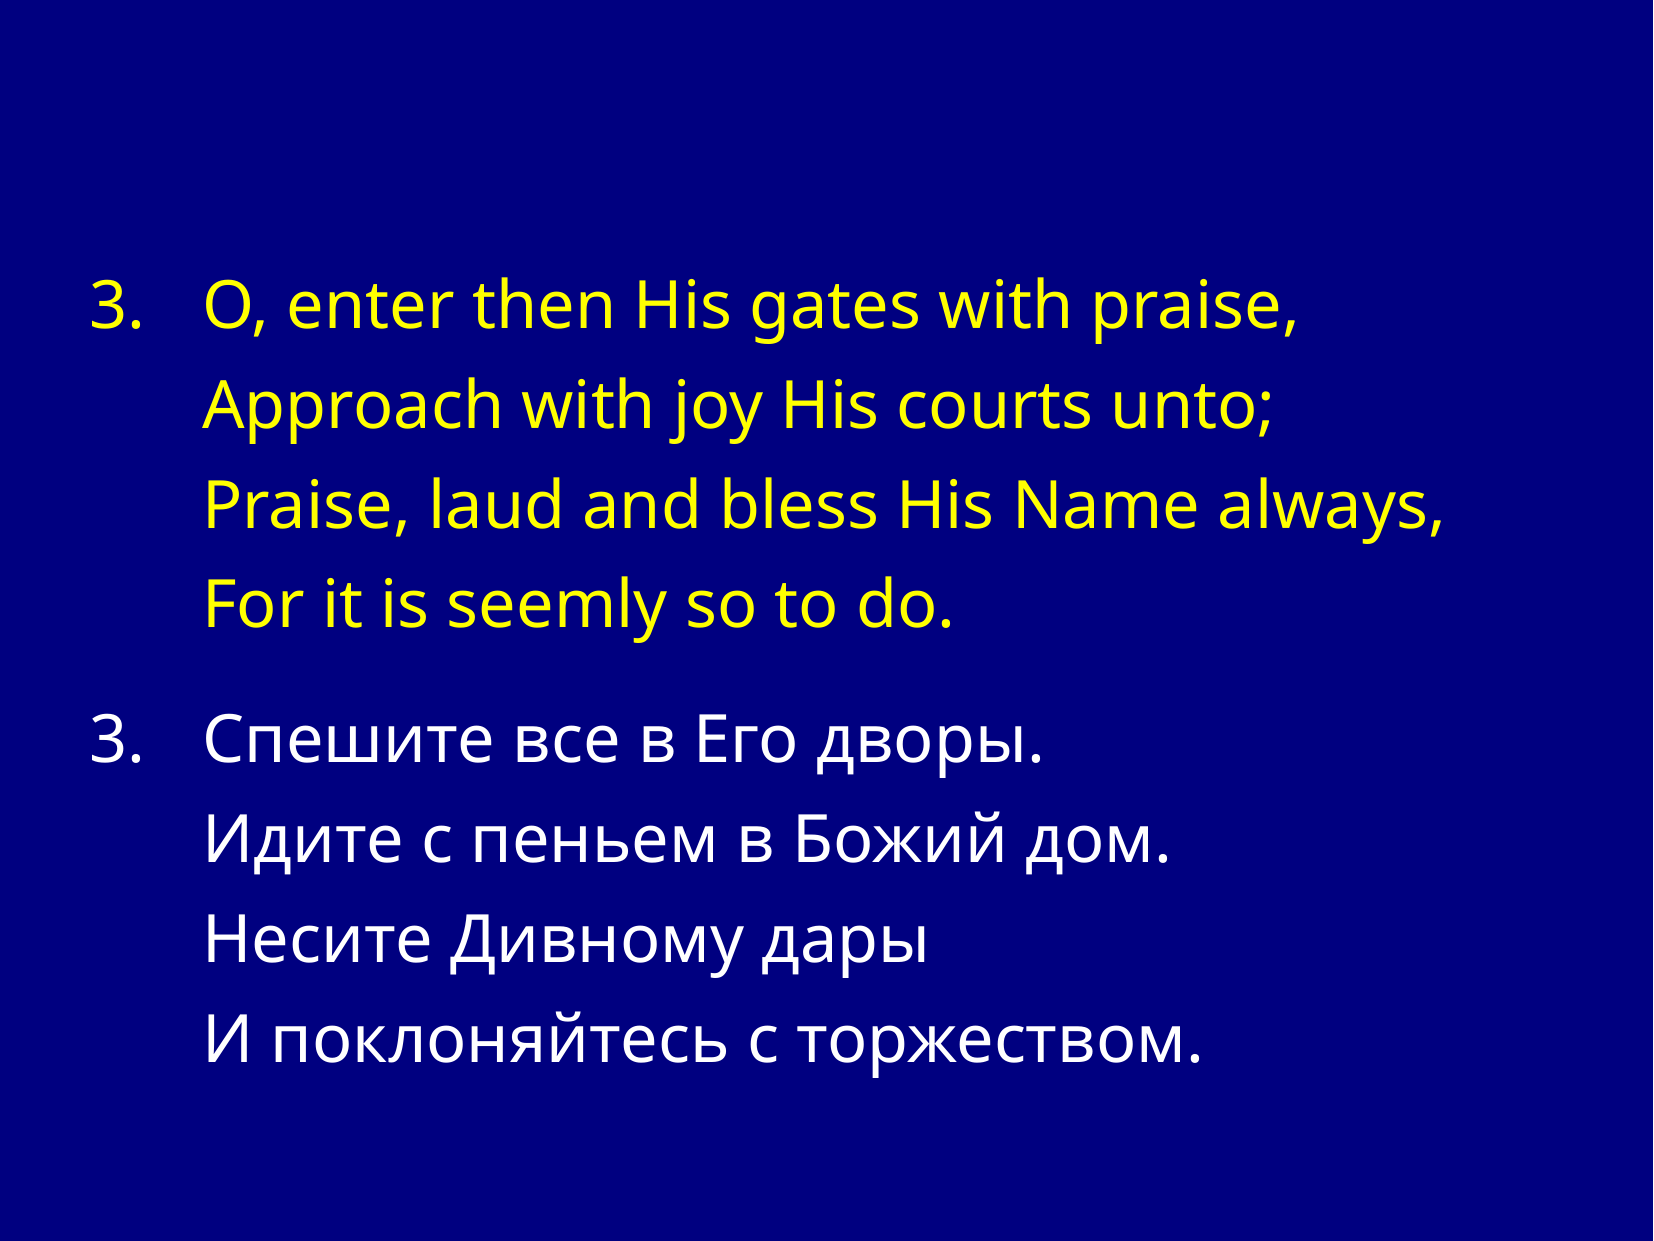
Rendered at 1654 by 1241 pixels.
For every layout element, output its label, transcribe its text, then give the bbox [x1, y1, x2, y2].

text_box 3. O, enter then His gates with praise, Approach with joy His courts unto; Praise, laud and bless His Name always, For it is seemly so to do. [75, 150, 1653, 638]
text_box 3. Спешите все в Его дворы. Идите с пеньем в Божий дом. Несите Дивному дары И поклоняйтесь с торжеством. [75, 675, 1576, 1163]
